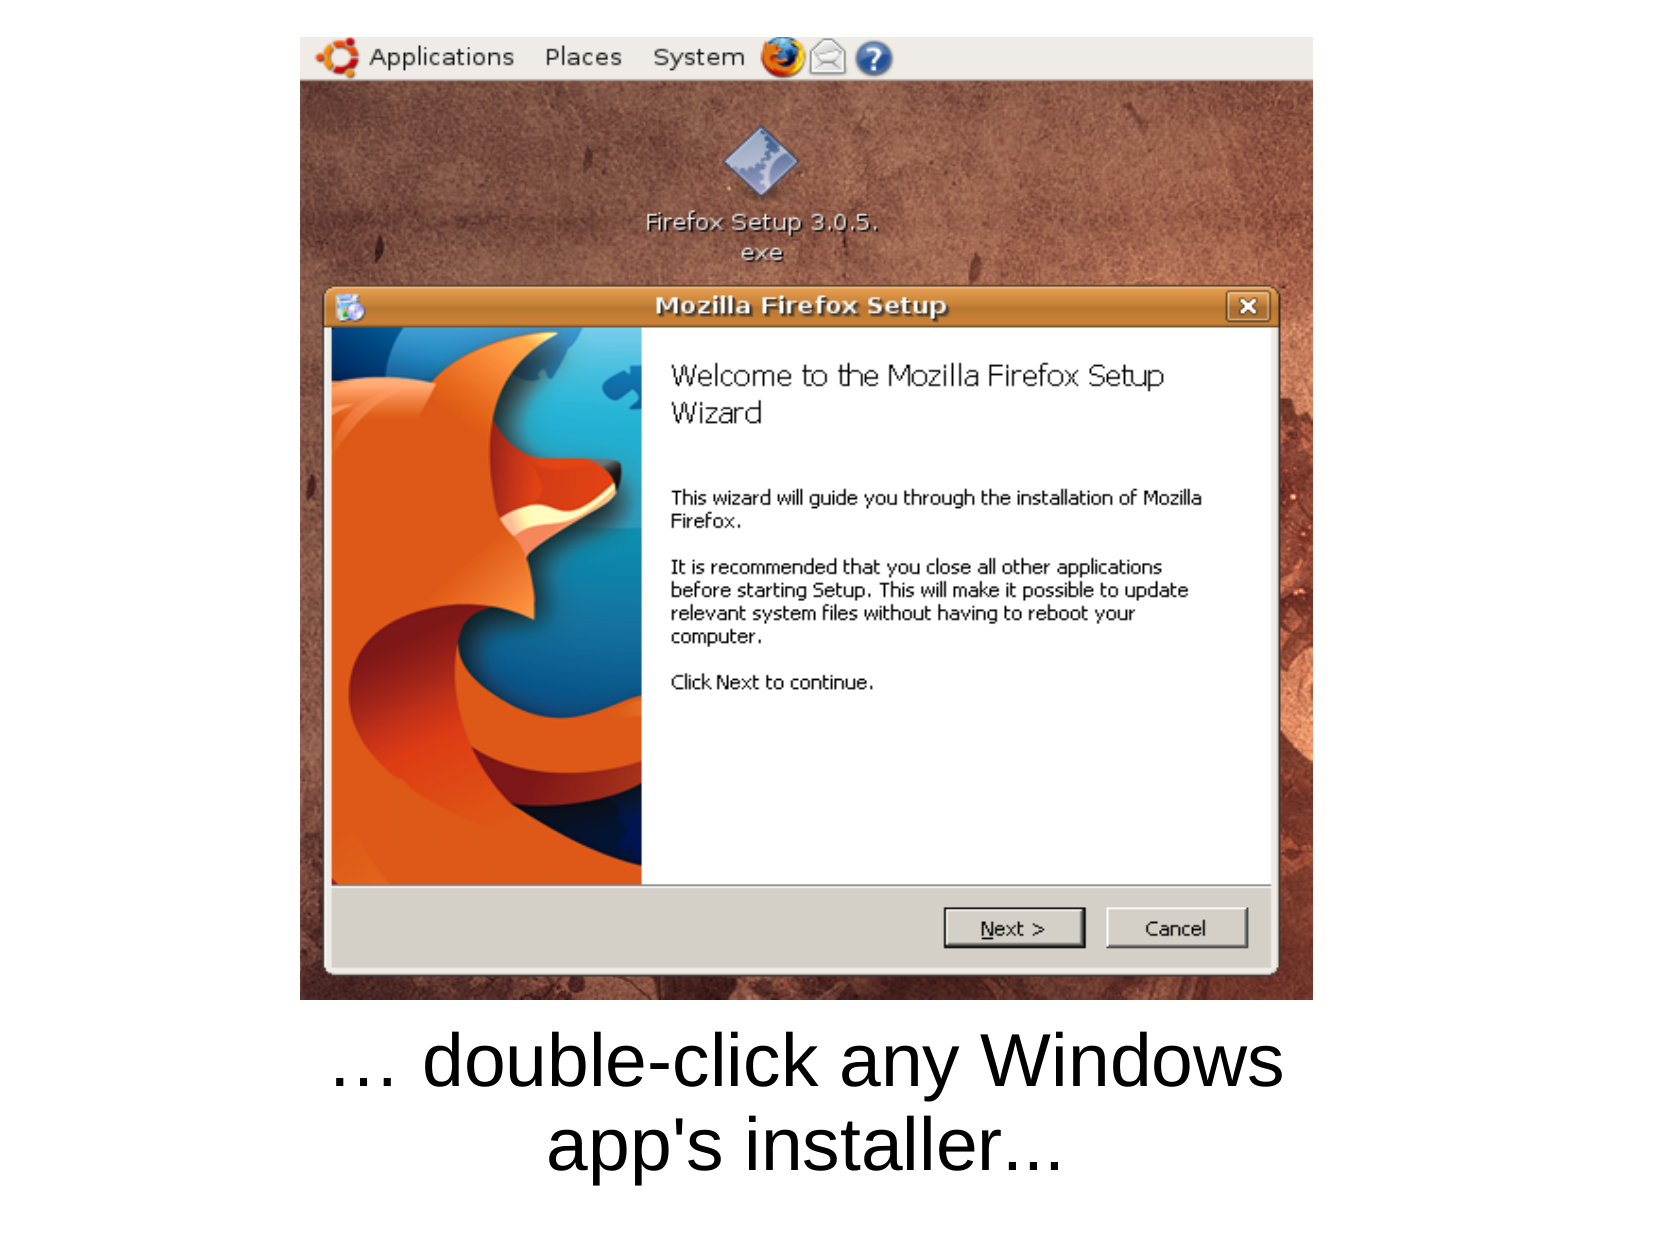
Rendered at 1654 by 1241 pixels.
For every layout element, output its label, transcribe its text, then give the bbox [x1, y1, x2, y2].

text_box … double-click any Windows app's installer... [224, 1012, 1388, 1201]
picture [300, 37, 1313, 1000]
